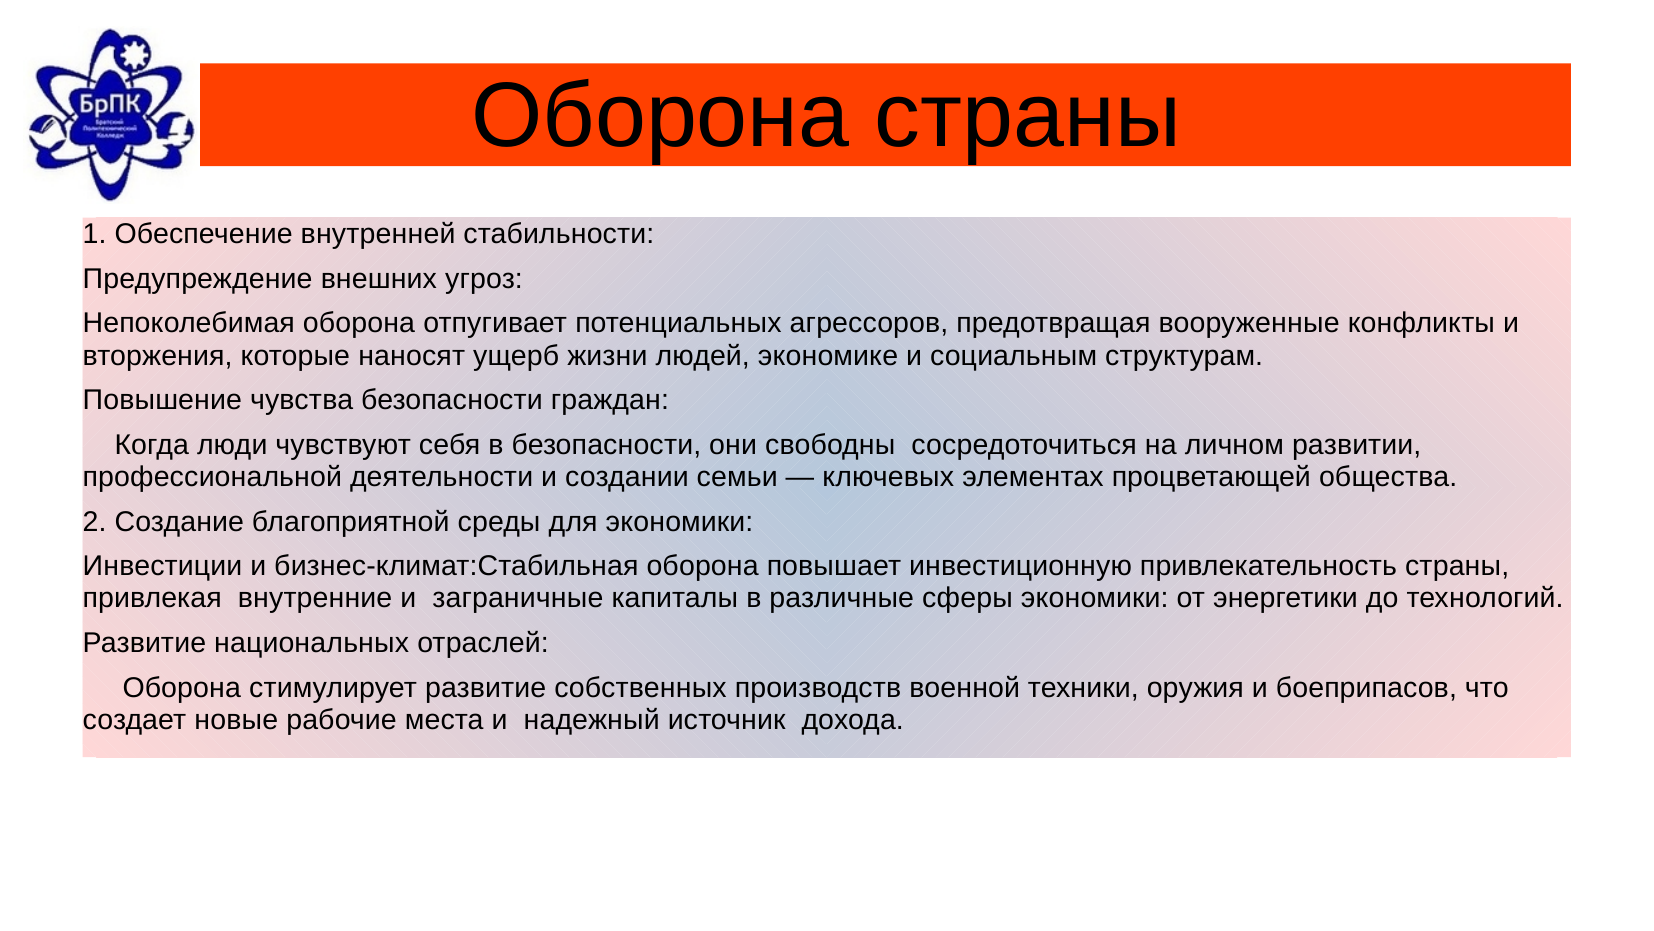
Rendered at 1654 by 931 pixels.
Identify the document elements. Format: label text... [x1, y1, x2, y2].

picture [23, 26, 200, 204]
title Оборона страны [200, 63, 1571, 167]
list 1. Обеспечение внутренней стабильности: Предупреждение внешних угроз: Непоколебимая оборона отпугивает потенциальных агрессоров, предотвращая вооруженные конфликты и вторжения, которые наносят ущерб жизни людей, экономике и социальным структурам. Повышение чувства безопасности граждан: Когда люди чувствуют себя в безопасности, они свободны сосредоточиться на личном развитии, профессиональной деятельности и создании семьи — ключевых элементах процветающей общества. 2. Создание благоприятной среды для экономики: Инвестиции и бизнес-климат:Стабильная оборона повышает инвестиционную привлекательность страны, привлекая внутренние и заграничные капиталы в различные сферы экономики: от энергетики до технологий. Развитие национальных отраслей: Оборона стимулирует развитие собственных производств военной техники, оружия и боеприпасов, что создает новые рабочие места и надежный источник дохода. [82, 217, 1571, 758]
